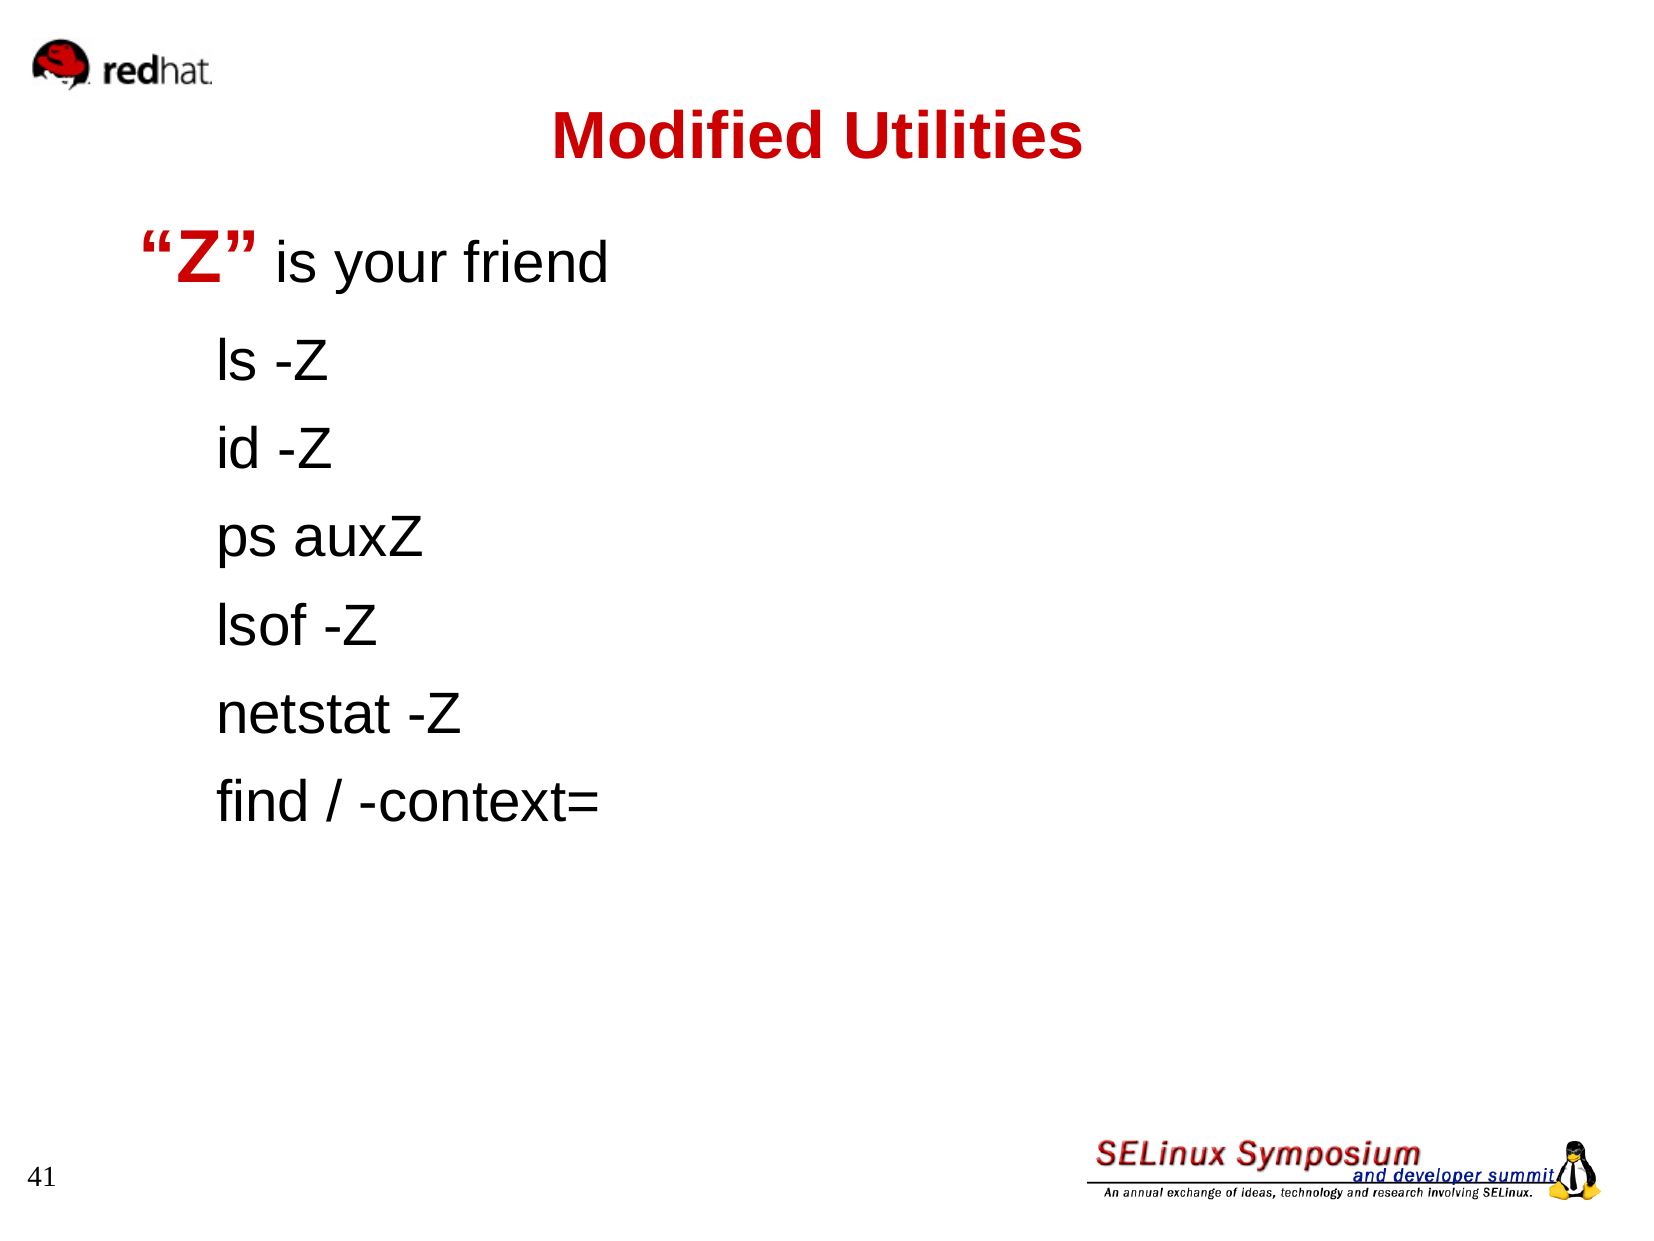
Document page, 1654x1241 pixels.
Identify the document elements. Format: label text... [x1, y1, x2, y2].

list “Z” is your friend ls -Z id -Z ps auxZ lsof -Z netstat -Z find / -context= [121, 214, 1534, 1088]
picture [31, 37, 212, 98]
picture [1087, 1135, 1613, 1200]
title Modified Utilities [121, 55, 1534, 214]
